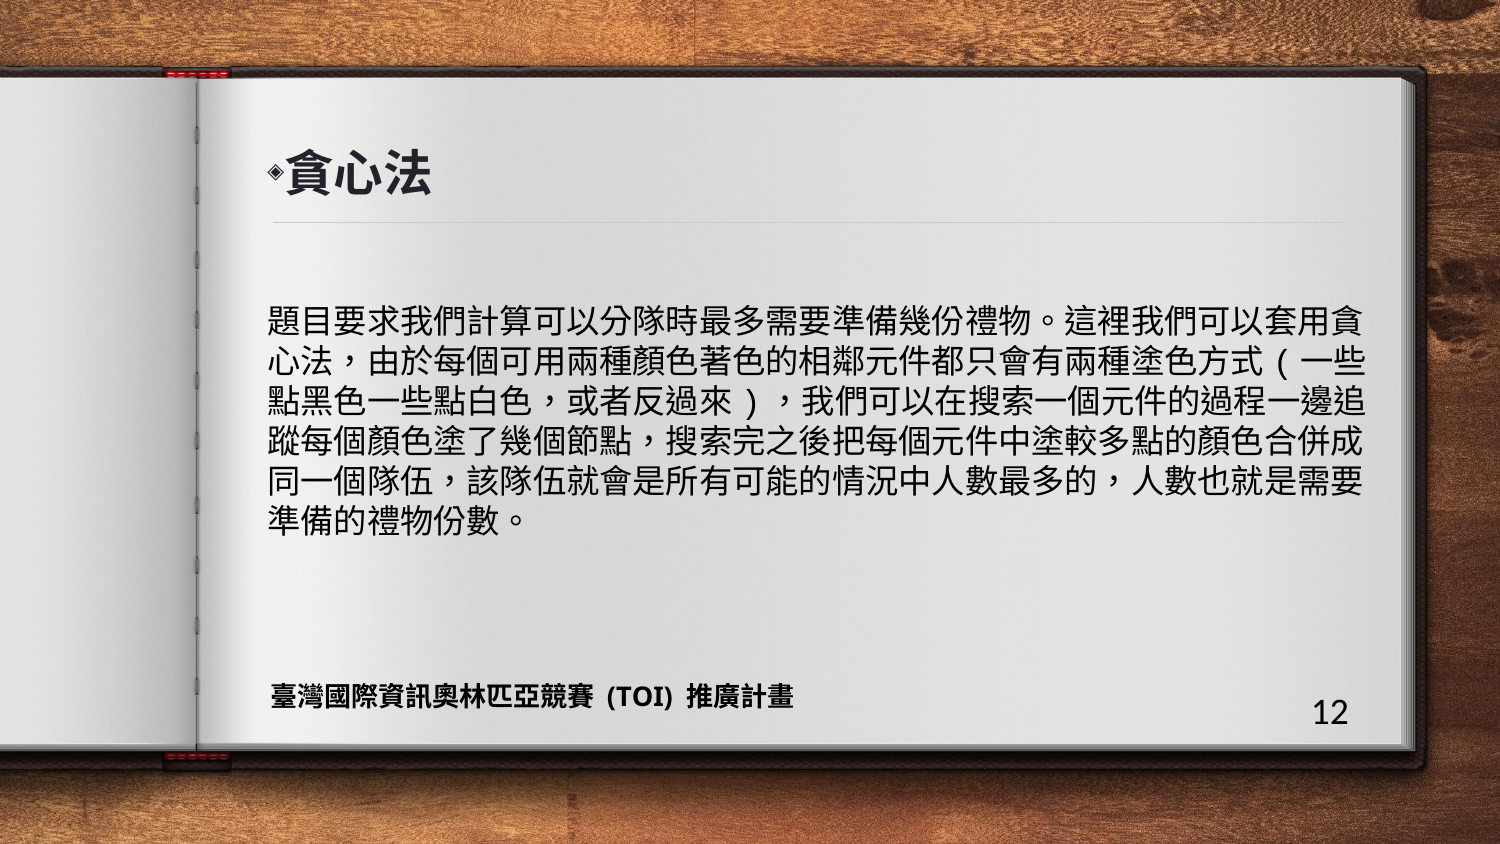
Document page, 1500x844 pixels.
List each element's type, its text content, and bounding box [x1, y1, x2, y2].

text_box [1295, 672, 1386, 737]
text_box 題目要求我們計算可以分隊時最多需要準備幾份禮物。這裡我們可以套用貪心法，由於每個可用兩種顏色著色的相鄰元件都只會有兩種塗色方式(一些點黑色一些點白色，或者反過來)，我們可以在搜索一個元件的過程一邊追蹤每個顏色塗了幾個節點，搜索完之後把每個元件中塗較多點的顏色合併成同一個隊伍，該隊伍就會是所有可能的情況中人數最多的，人數也就是需要準備的禮物份數。 [252, 293, 1386, 551]
list 貪心法 [252, 126, 1194, 216]
